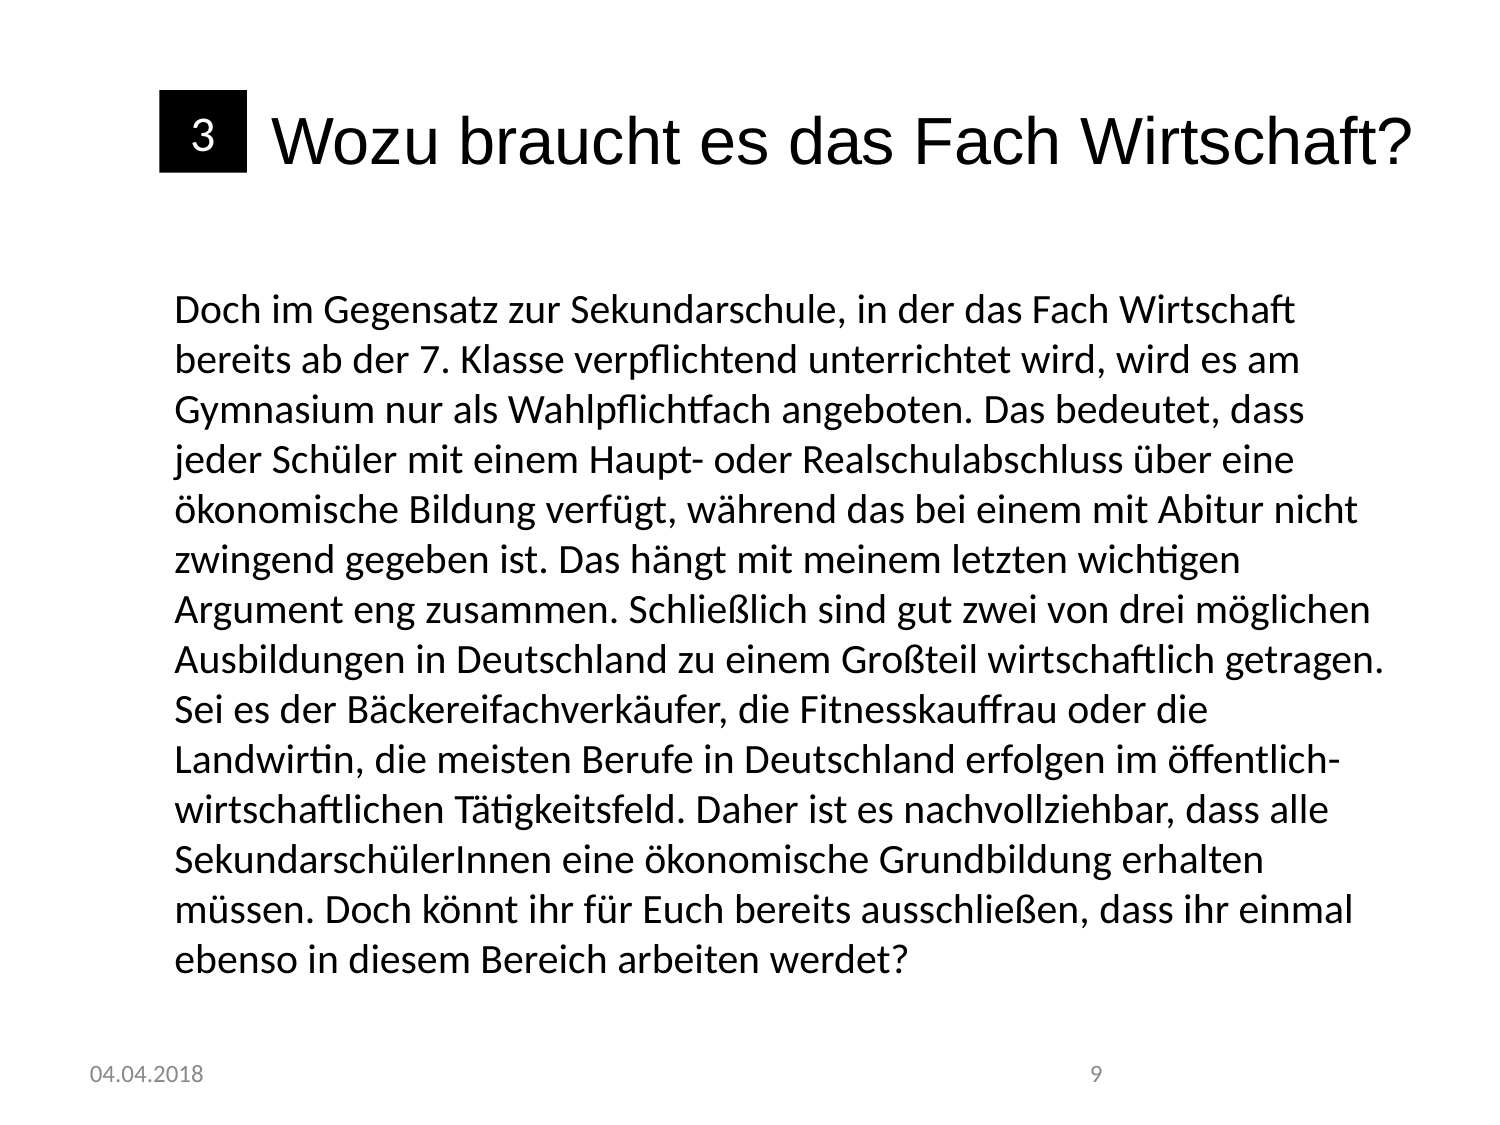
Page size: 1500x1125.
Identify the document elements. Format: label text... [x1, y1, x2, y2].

text_box 04.04.2018 [74, 1042, 426, 1103]
text_box Doch im Gegensatz zur Sekundarschule, in der das Fach Wirtschaft bereits ab der 7. Klasse verpflichtend unterrichtet wird, wird es am Gymnasium nur als Wahlpflichtfach angeboten. Das bedeutet, dass jeder Schüler mit einem Haupt- oder Realschulabschluss über eine ökonomische Bildung verfügt, während das bei einem mit Abitur nicht zwingend gegeben ist. Das hängt mit meinem letzten wichtigen Argument eng zusammen. Schließlich sind gut zwei von drei möglichen Ausbildungen in Deutschland zu einem Großteil wirtschaftlich getragen. Sei es der Bäckereifachverkäufer, die Fitnesskauffrau oder die Landwirtin, die meisten Berufe in Deutschland erfolgen im öffentlich- wirtschaftlichen Tätigkeitsfeld. Daher ist es nachvollziehbar, dass alle SekundarschülerInnen eine ökonomische Grundbildung erhalten müssen. Doch könnt ihr für Euch bereits ausschließen, dass ihr einmal ebenso in diesem Bereich arbeiten werdet? [159, 274, 1404, 997]
text_box Wozu braucht es das Fach Wirtschaft? [256, 54, 1471, 221]
text_box 3 [159, 90, 247, 173]
